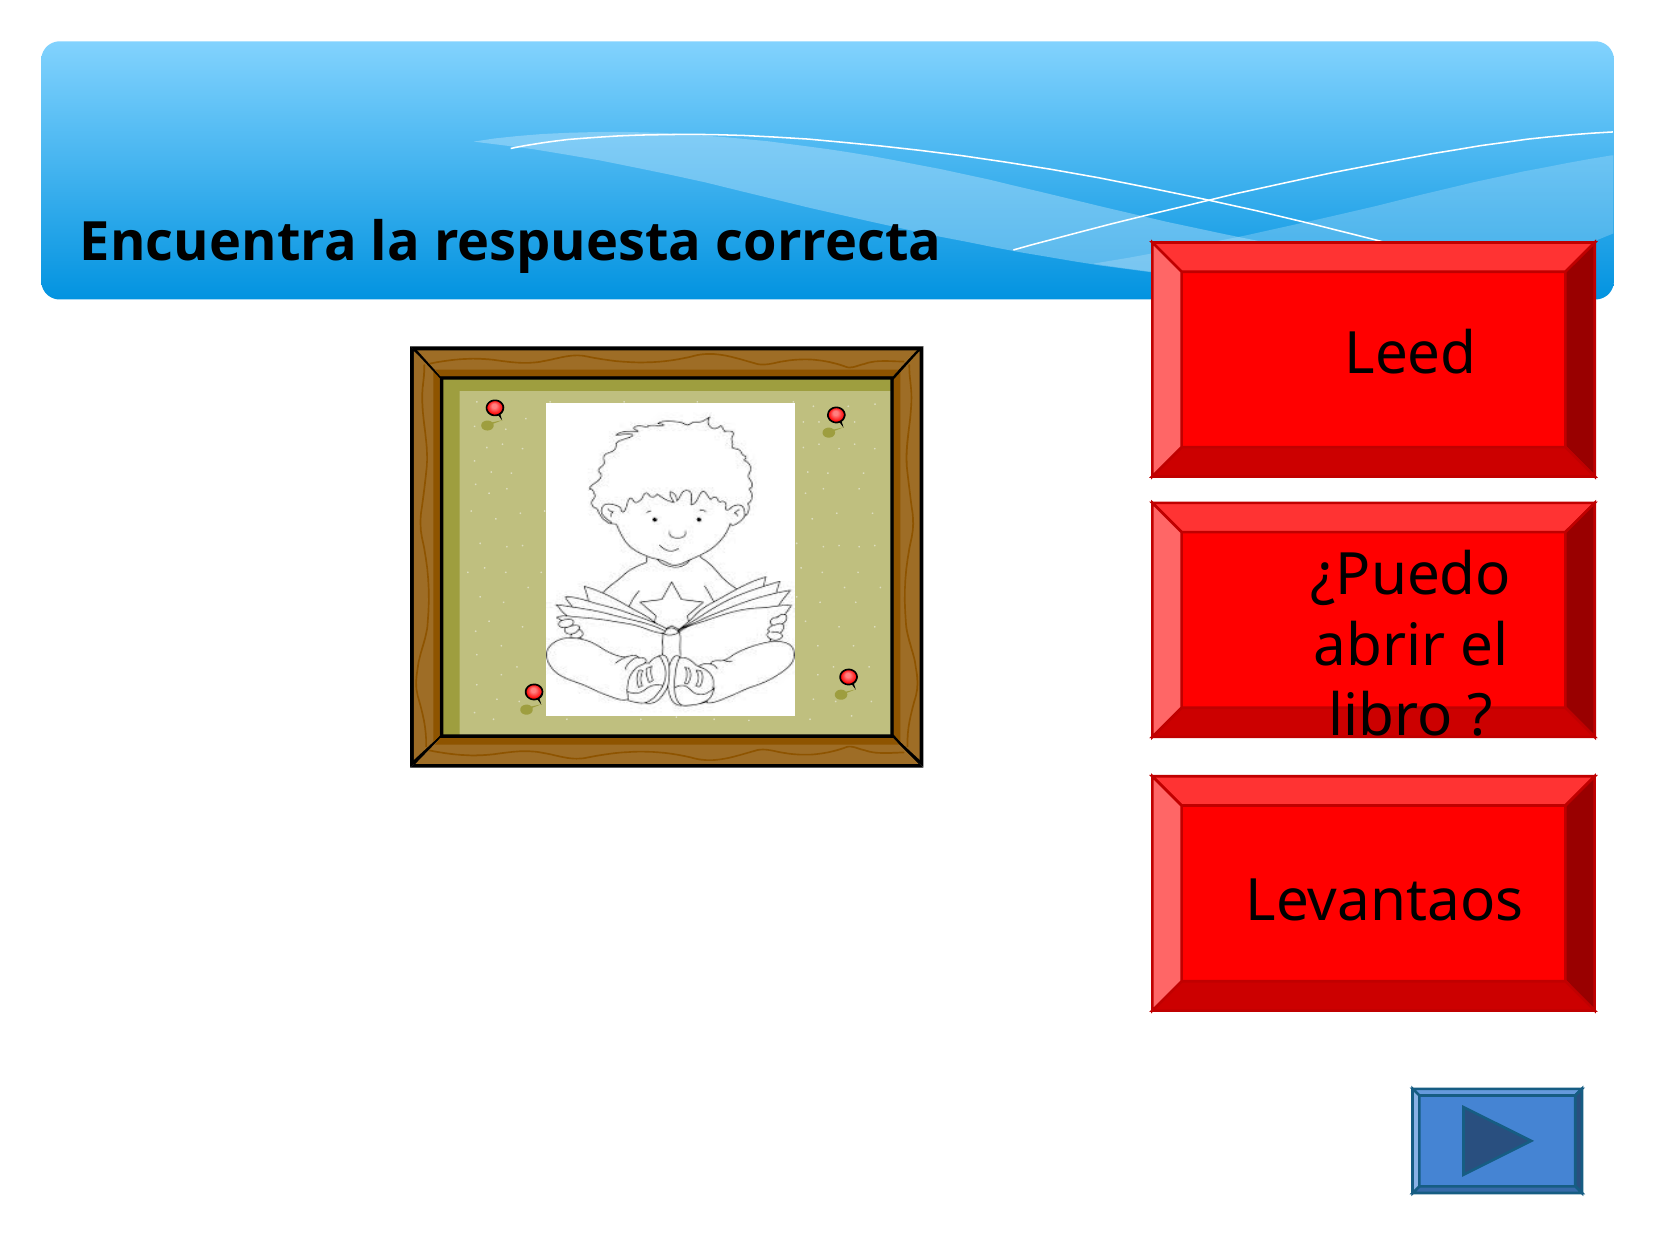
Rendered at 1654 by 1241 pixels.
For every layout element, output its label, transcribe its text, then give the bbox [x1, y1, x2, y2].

text_box Levantaos [1165, 854, 1569, 940]
text_box Leed [1191, 307, 1595, 394]
text_box [1153, 242, 1595, 477]
text_box [1153, 806, 1595, 1011]
text_box Encuentra la respuesta correcta [65, 195, 1042, 286]
text_box [1568, 502, 1595, 529]
text_box ¿Puedo abrir el libro ? [1191, 529, 1595, 825]
text_box [1413, 1088, 1583, 1194]
picture [410, 346, 924, 768]
text_box [1154, 533, 1191, 737]
